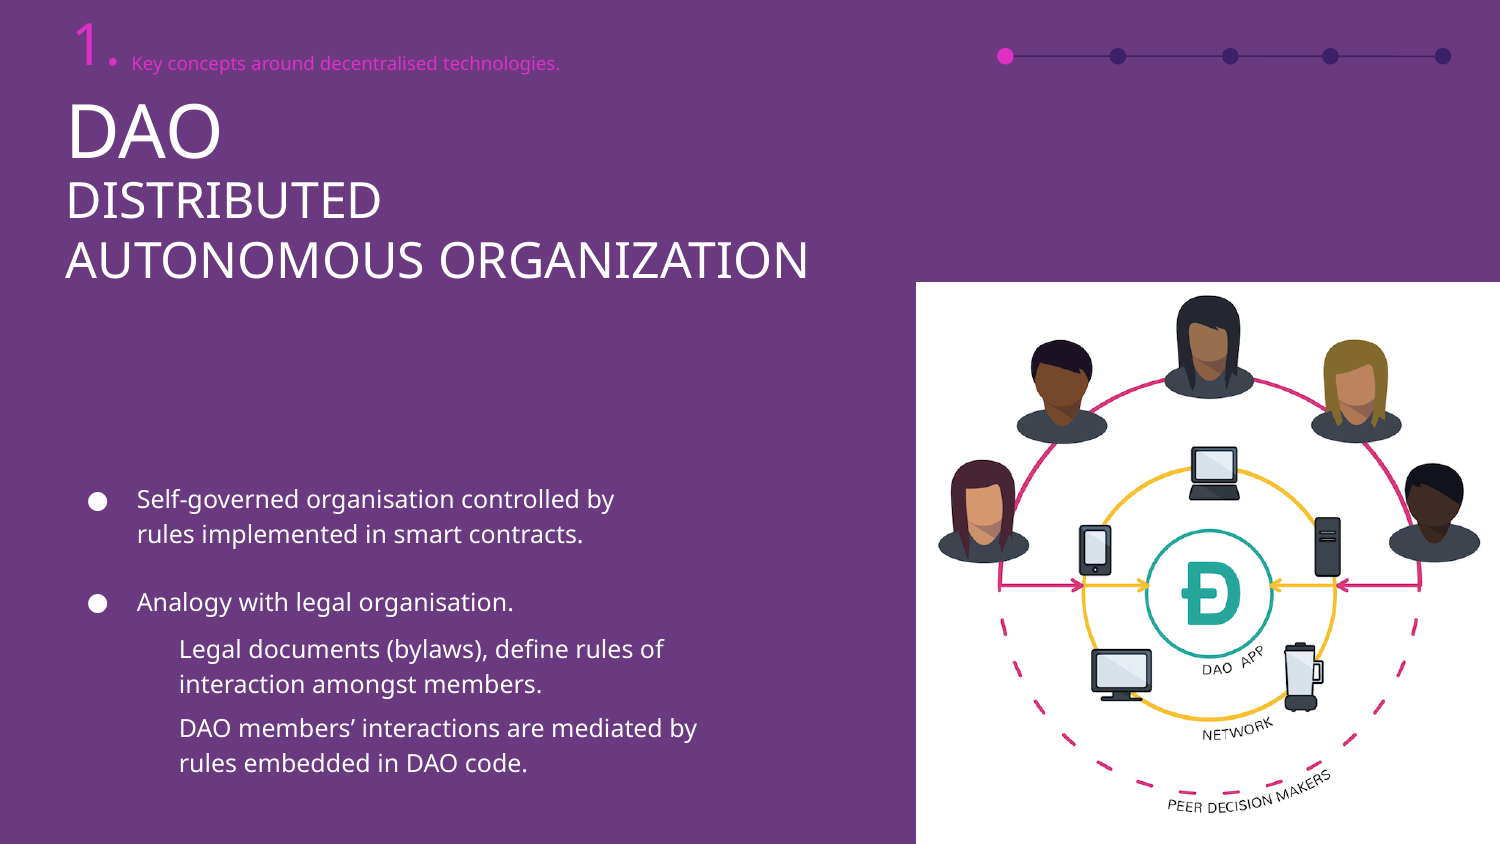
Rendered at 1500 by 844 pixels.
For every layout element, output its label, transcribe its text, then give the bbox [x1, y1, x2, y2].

text_box [997, 47, 1014, 65]
text_box [1322, 58, 1339, 65]
text_box [1109, 57, 1127, 65]
title DAO [50, 68, 1347, 153]
text_box [1322, 47, 1339, 55]
list Self-governed organisation controlled by rules implemented in smart contracts. Analogy with legal organisation. [46, 464, 672, 644]
picture [916, 282, 1500, 844]
list Key concepts around decentralised technologies. [116, 33, 705, 82]
text_box [1434, 47, 1452, 65]
text_box [1222, 57, 1239, 65]
text_box [1109, 47, 1126, 55]
text_box [1222, 47, 1239, 55]
text_box Legal documents (bylaws), define rules of interaction amongst members. DAO members’ interactions are mediated by rules embedded in DAO code. [163, 614, 730, 844]
title DISTRIBUTED AUTONOMOUS ORGANIZATION [50, 153, 1347, 271]
title 1. [56, 0, 138, 98]
